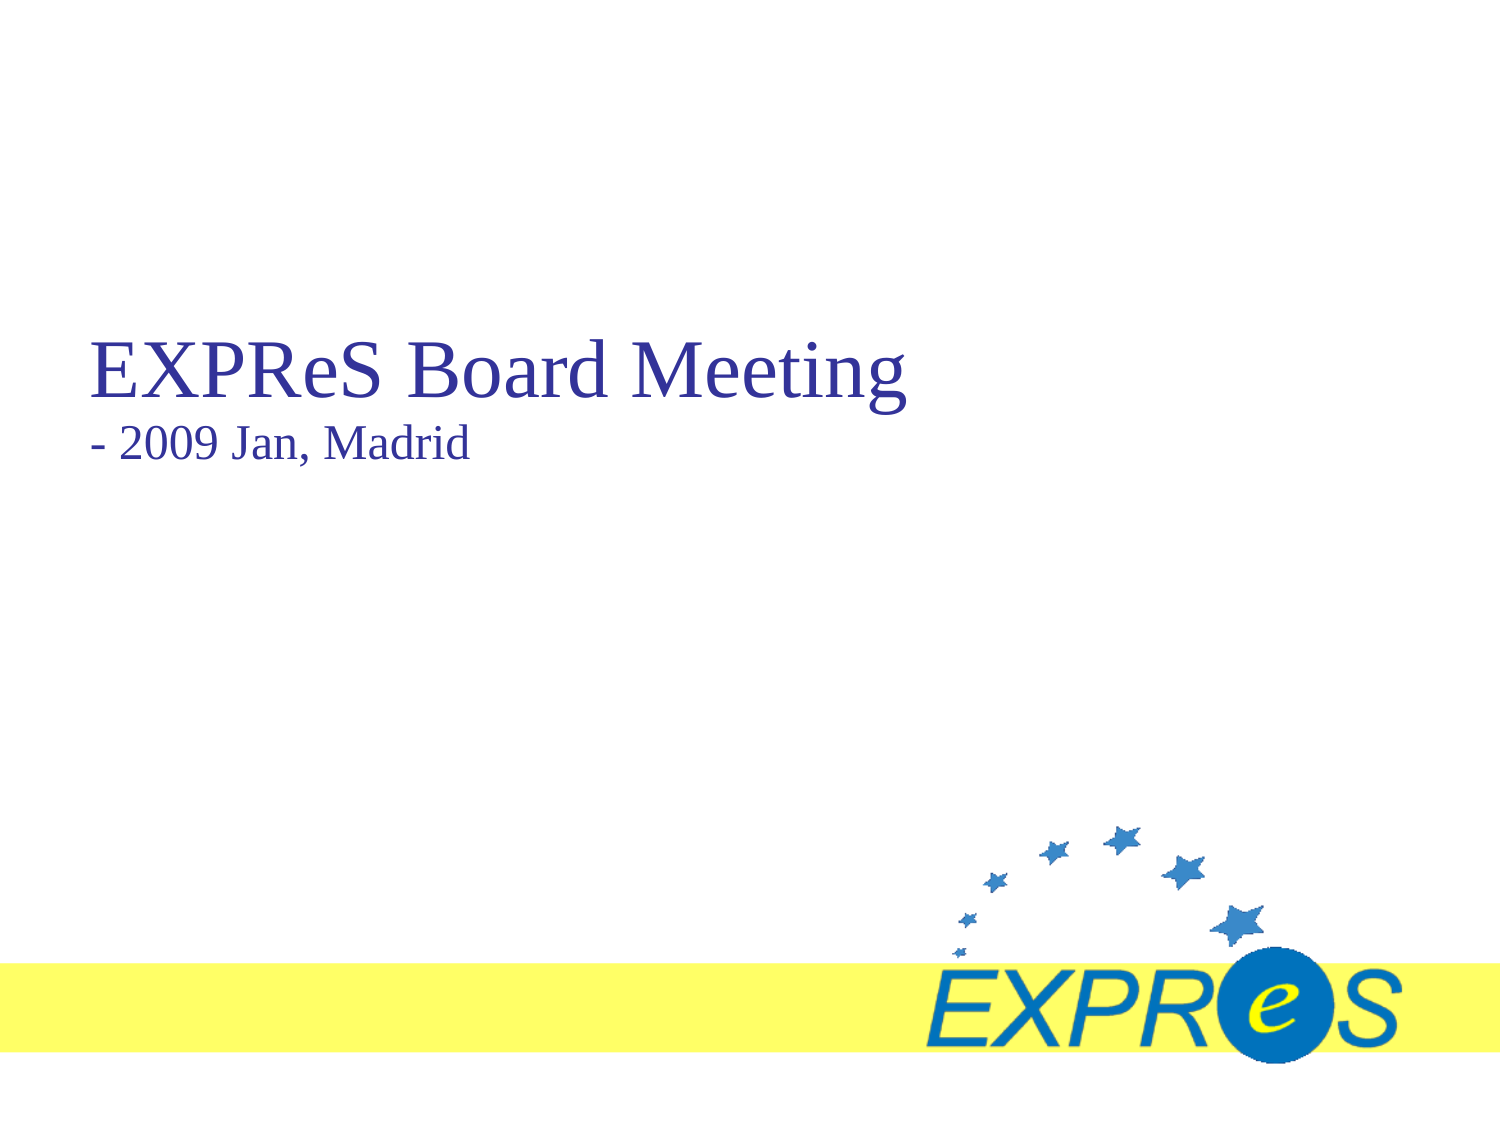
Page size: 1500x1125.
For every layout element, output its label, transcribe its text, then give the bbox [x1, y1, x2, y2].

picture [0, 819, 1500, 1070]
title EXPReS Board Meeting - 2009 Jan, Madrid [75, 134, 1351, 479]
